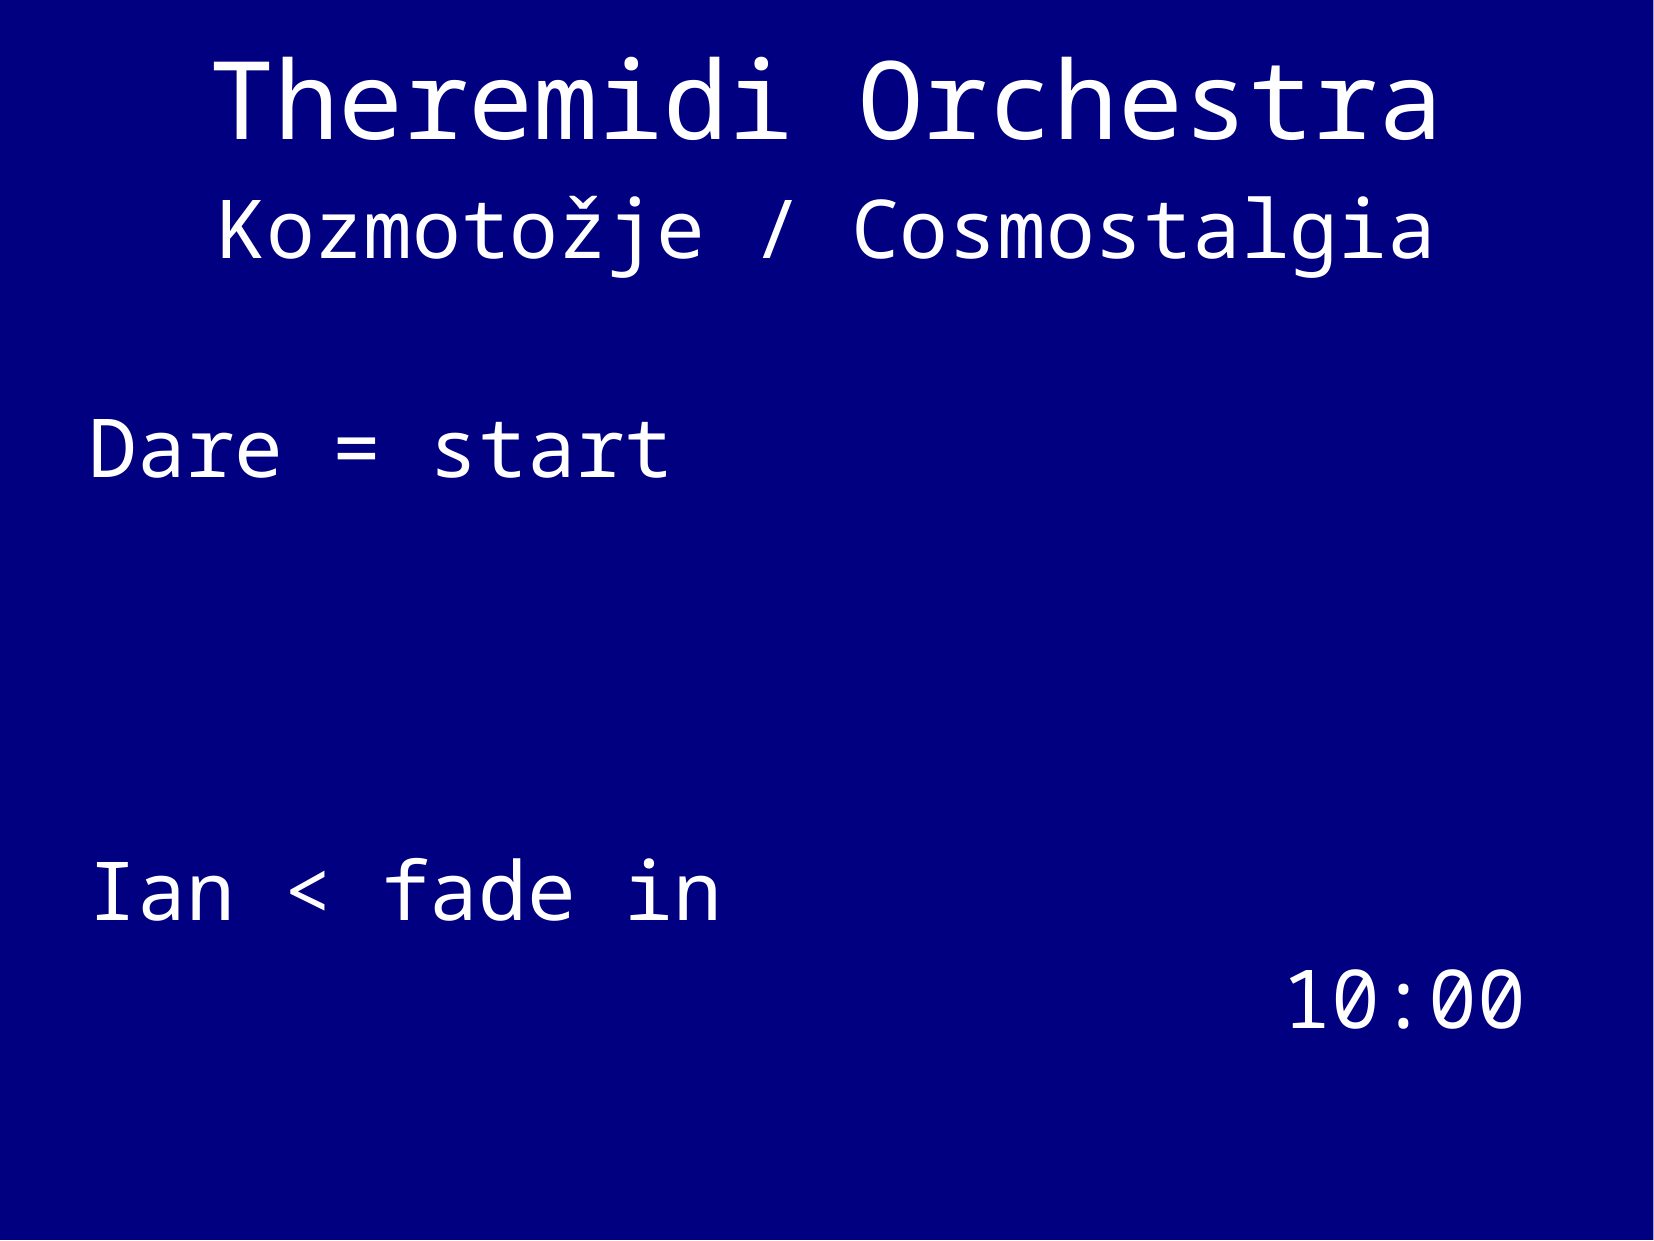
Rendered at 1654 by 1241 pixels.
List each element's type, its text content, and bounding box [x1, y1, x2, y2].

text_box 10:00 [1282, 900, 1620, 1096]
title Theremidi Orchestra Kozmotožje / Cosmostalgia [82, 49, 1571, 257]
subtitle Dare = start Ian < fade in [88, 272, 1566, 1063]
